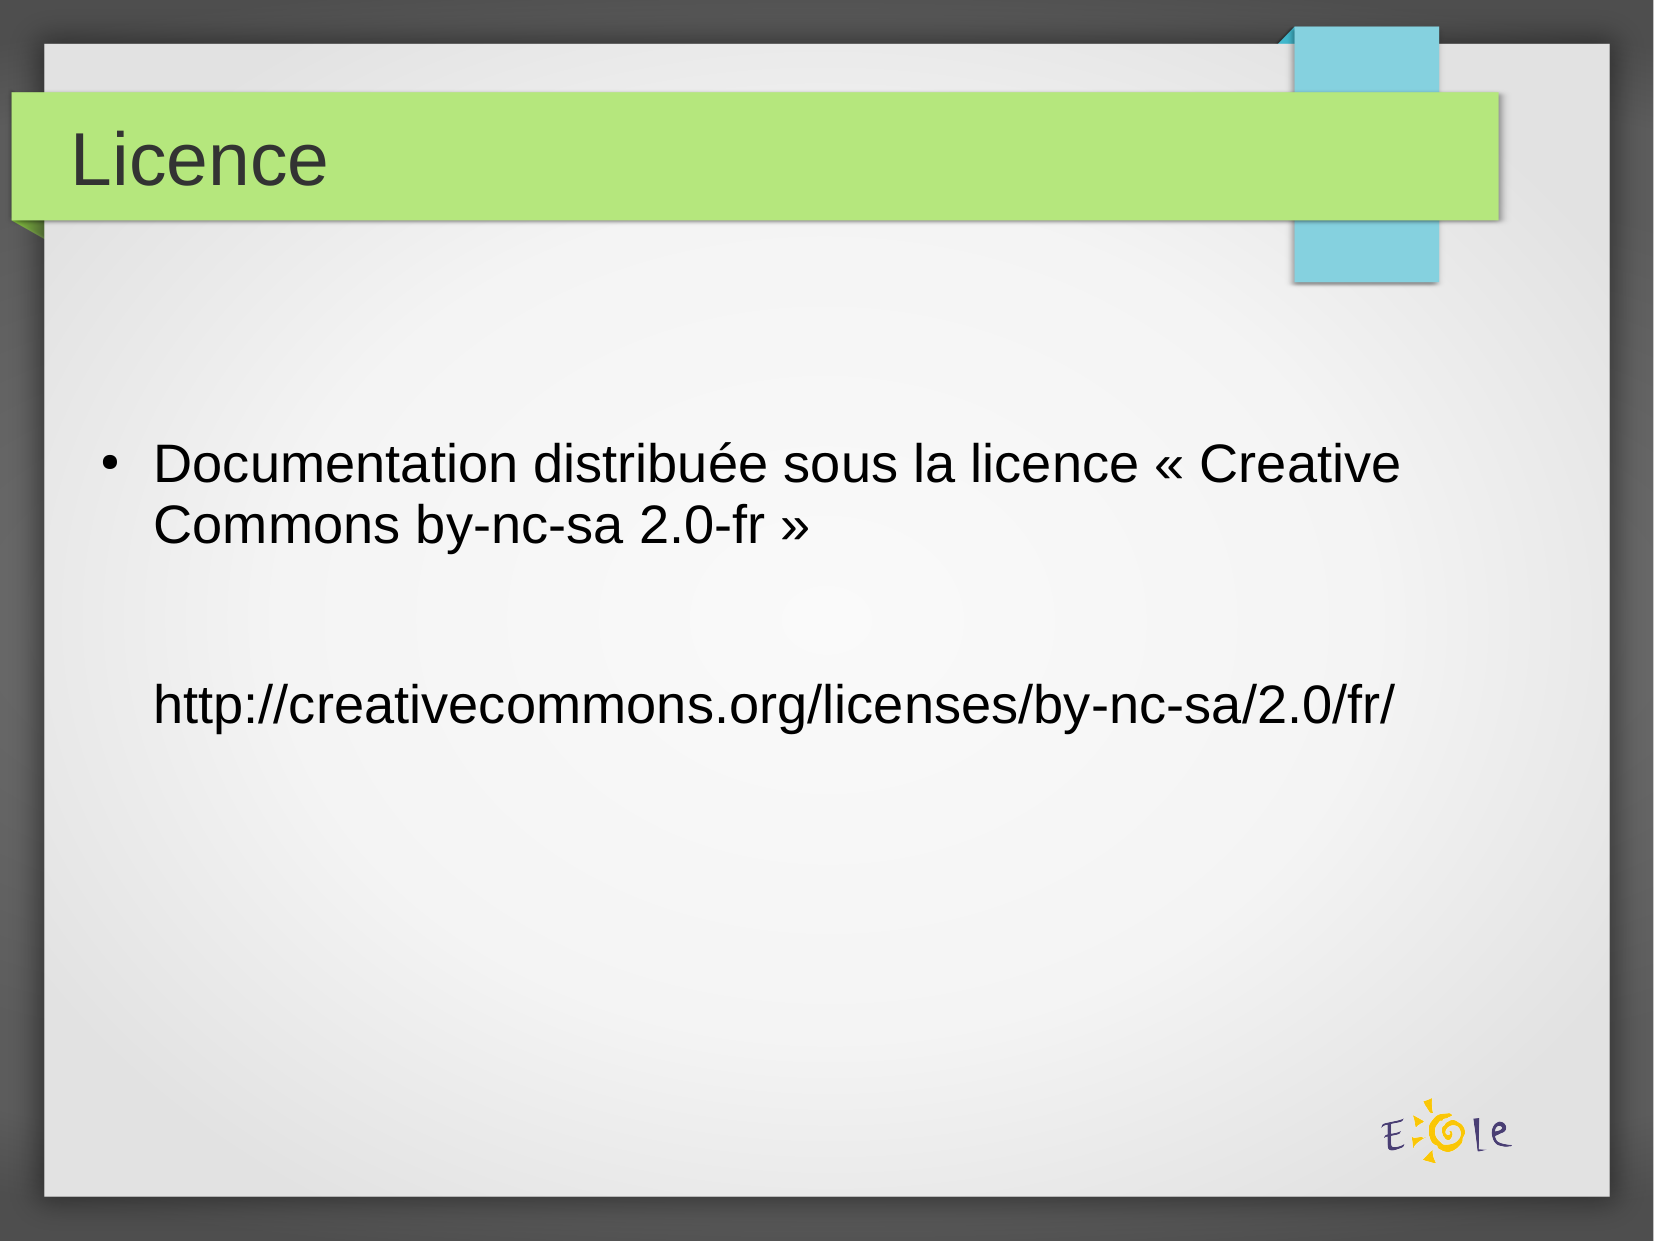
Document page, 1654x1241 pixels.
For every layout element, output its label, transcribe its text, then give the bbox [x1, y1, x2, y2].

list Documentation distribuée sous la licence « Creative Commons by-nc-sa 2.0-fr » http://creativecommons.org/licenses/by-nc-sa/2.0/fr/ [82, 343, 1538, 1063]
picture [0, 0, 1654, 1241]
title Licence [70, 106, 1229, 213]
